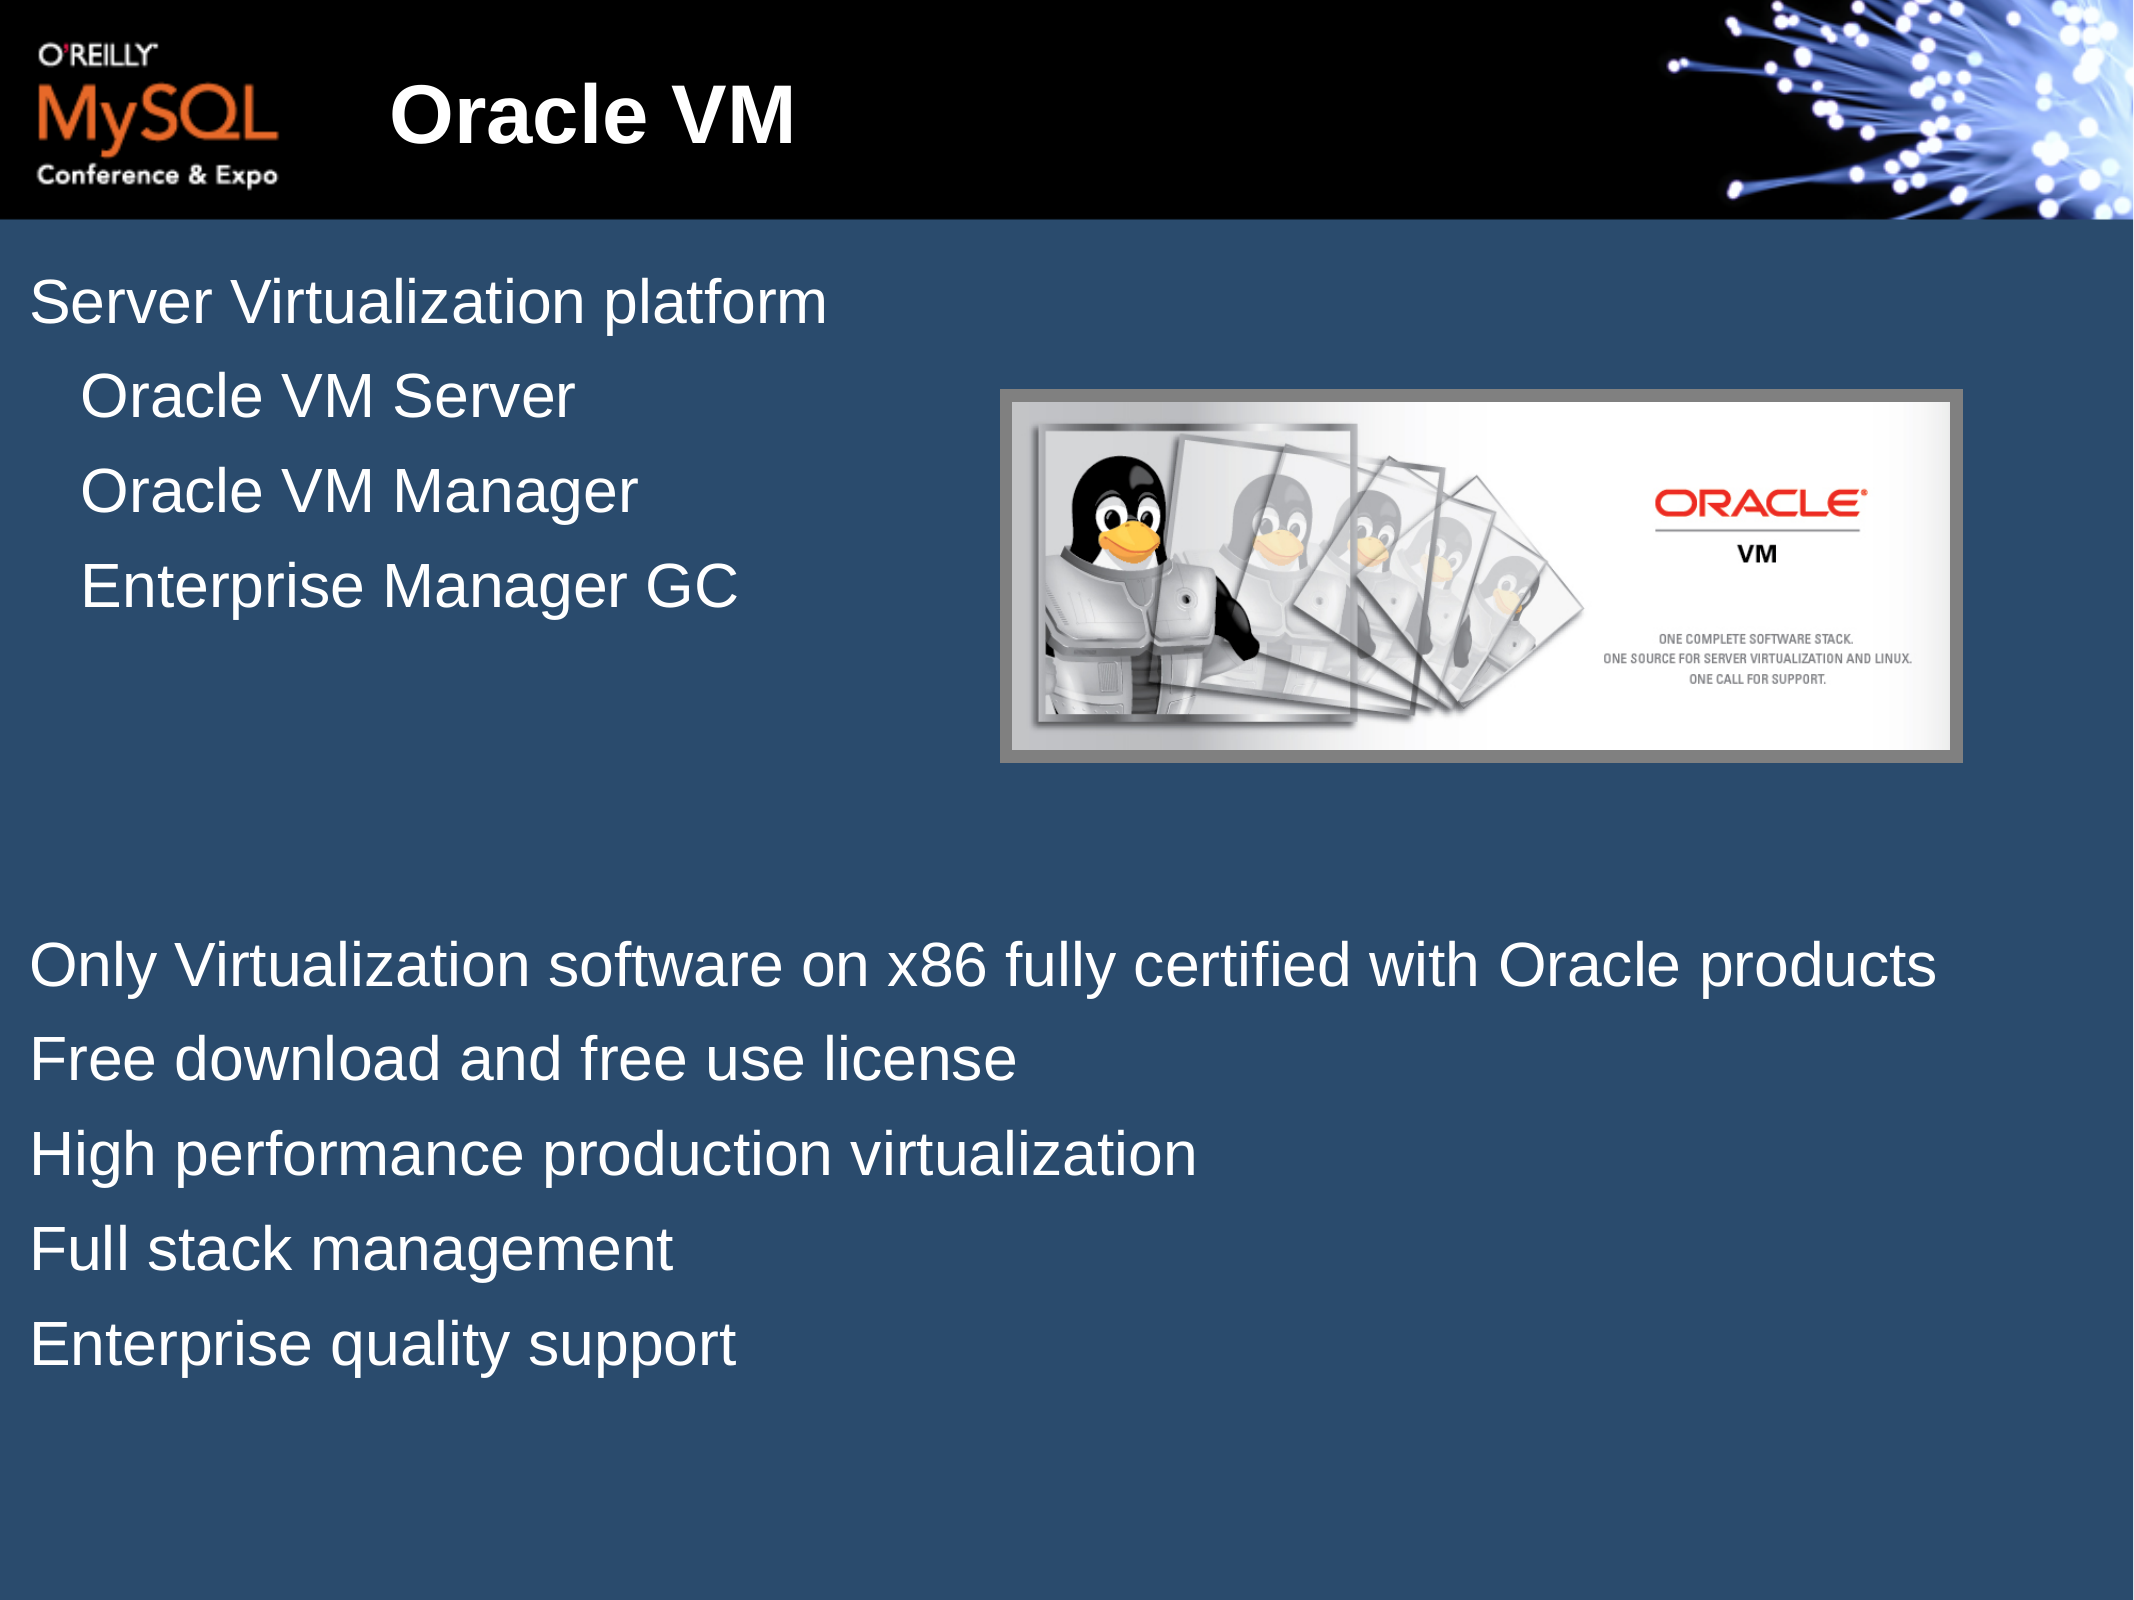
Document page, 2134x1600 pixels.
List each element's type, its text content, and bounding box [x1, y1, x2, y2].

list Server Virtualization platform Oracle VM Server Oracle VM Manager Enterprise Manager GC Only Virtualization software on x86 fully certified with Oracle products Free download and free use license High performance production virtualization Full stack management Enterprise quality support [0, 258, 2103, 1569]
title Oracle VM [381, 36, 2103, 193]
picture [0, 0, 2134, 1600]
picture [1012, 401, 1951, 751]
